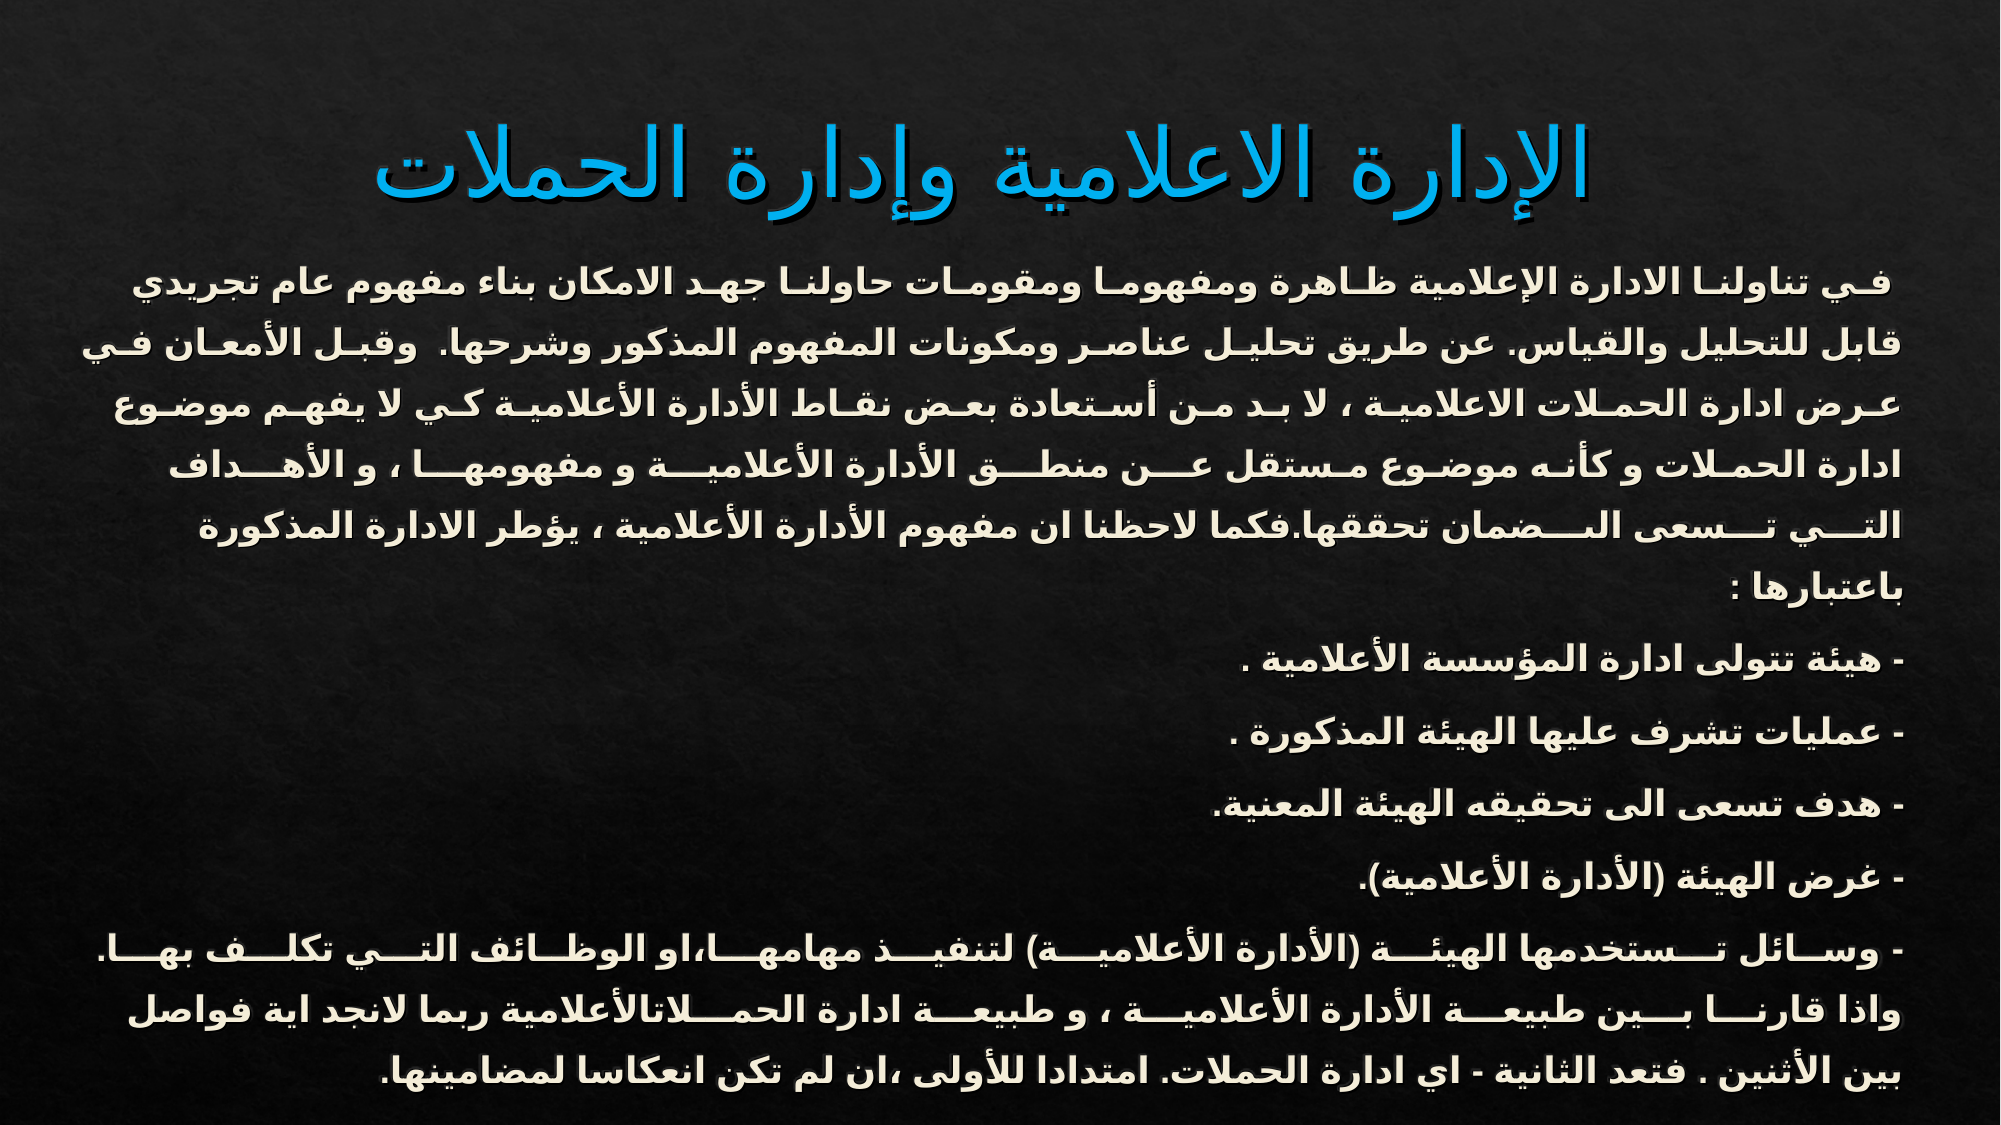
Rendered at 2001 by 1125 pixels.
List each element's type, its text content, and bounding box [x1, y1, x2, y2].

list فـي تناولنـا الادارة الإعلامية ظـاهرة ومفهومـا ومقومـات حاولنـا جهـد الامكان بناء مفهوم عام تجریدي قابل للتحلیل والقیاس. عن طریق تحلیـل عناصـر ومكونات المفهوم المذكور وشرحها. وقبـل الأمعـان فـي عـرض ادارة الحمـلات الاعلامیـة ، لا بـد مـن أسـتعادة بعـض نقـاط الأدارة الأعلامیـة كـي لا یفهـم موضـوع ادارة الحمـلات و كأنـه موضـوع مـستقل عـــن منطـــق الأدارة الأعلامیـــة و مفهومهـــا ، و الأهـــداف التـــي تـــسعى الىـــضمان تحققها.فكما لاحظنا ان مفهوم الأدارة الأعلامیة ، یؤطر الادارة المذكورة باعتبارها : - هیئة تتولى ادارة المؤسسة الأعلامیة . - عملیات تشرف علیها الهیئة المذكورة . - هدف تسعى الى تحقیقه الهیئة المعنیة. - غرض الهیئة (الأدارة الأعلامیة). - وســائل تـــستخدمها الهیئـــة (الأدارة الأعلامیـــة) لتنفیـــذ مهامهـــا،او الوظــائف التـــي تكلـــف بهـــا. واذا قارنـــا بـــین طبیعـــة الأدارة الأعلامیـــة ، و طبیعـــة ادارة الحمـــلاتالأعلامیة ربما لانجد ایة فواصل بین الأثنین . فتعد الثانیة - اي ادارة الحملات. امتدادا للأولى ،ان لم تكن انعكاسا لمضامینها. [66, 233, 1943, 1107]
title الإدارة الاعلامية وإدارة الحملات [149, 99, 1849, 233]
